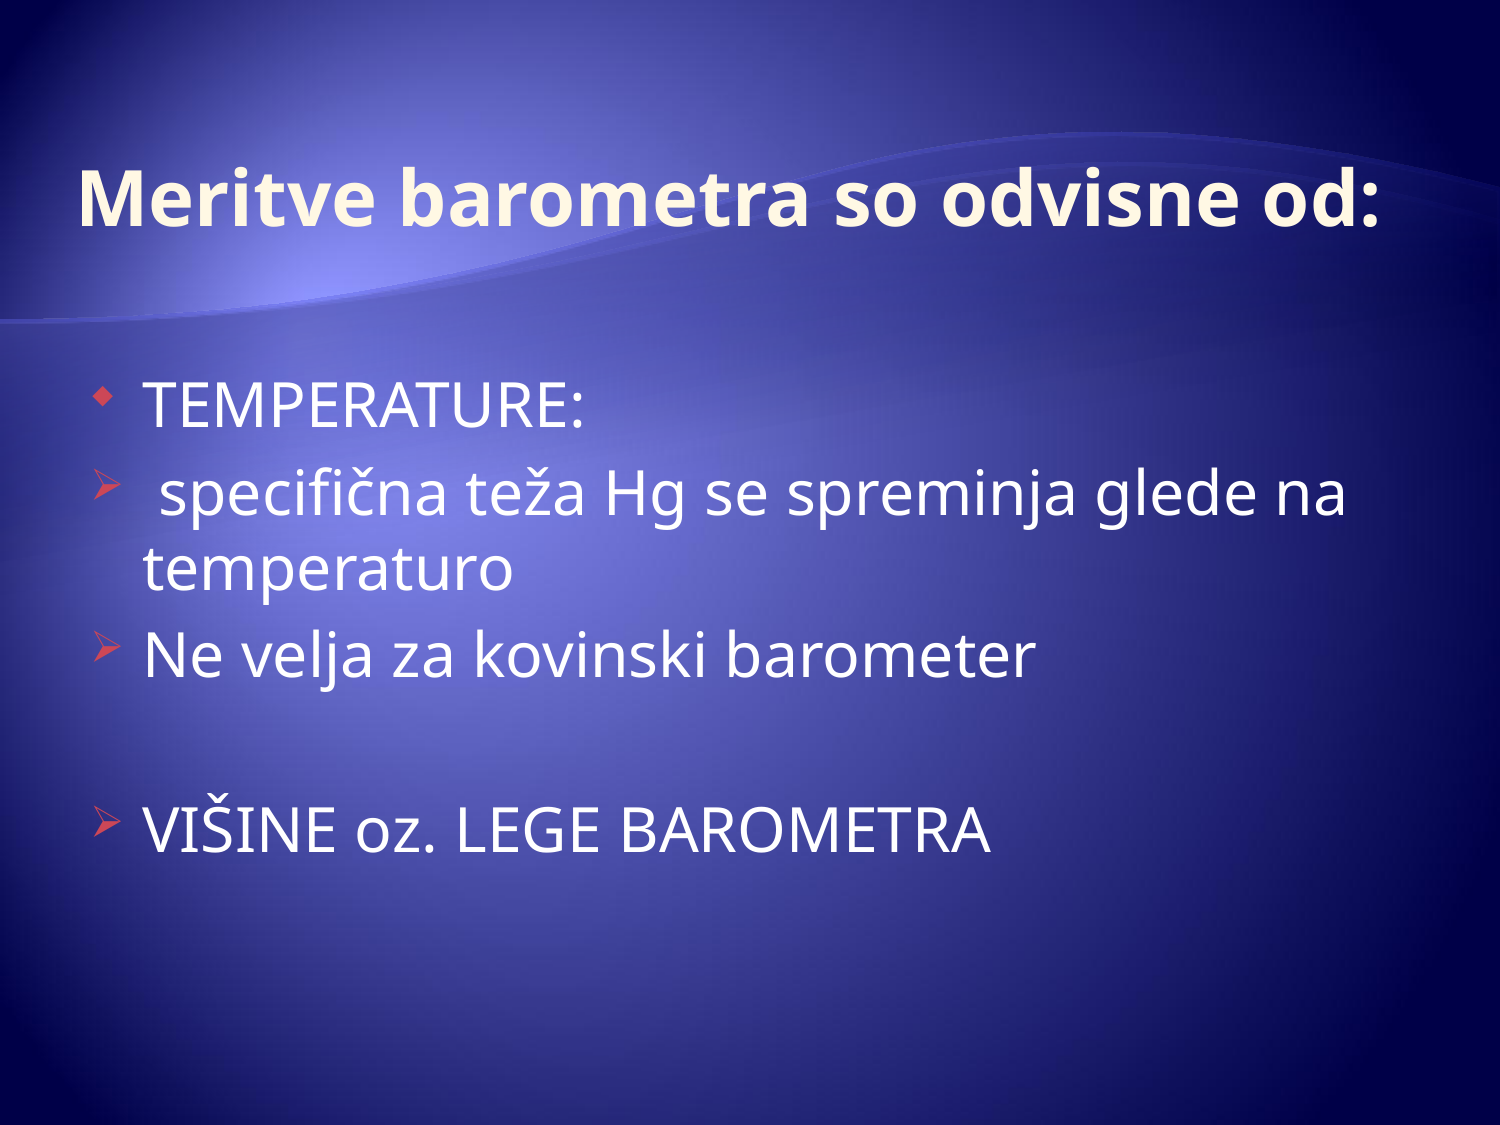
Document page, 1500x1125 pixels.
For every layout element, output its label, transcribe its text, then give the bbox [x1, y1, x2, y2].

title Meritve barometra so odvisne od: [75, 87, 1425, 338]
list TEMPERATURE: specifična teža Hg se spreminja glede na temperaturo Ne velja za kovinski barometer VIŠINE oz. LEGE BAROMETRA [75, 357, 1425, 1033]
picture [0, 0, 1500, 1125]
